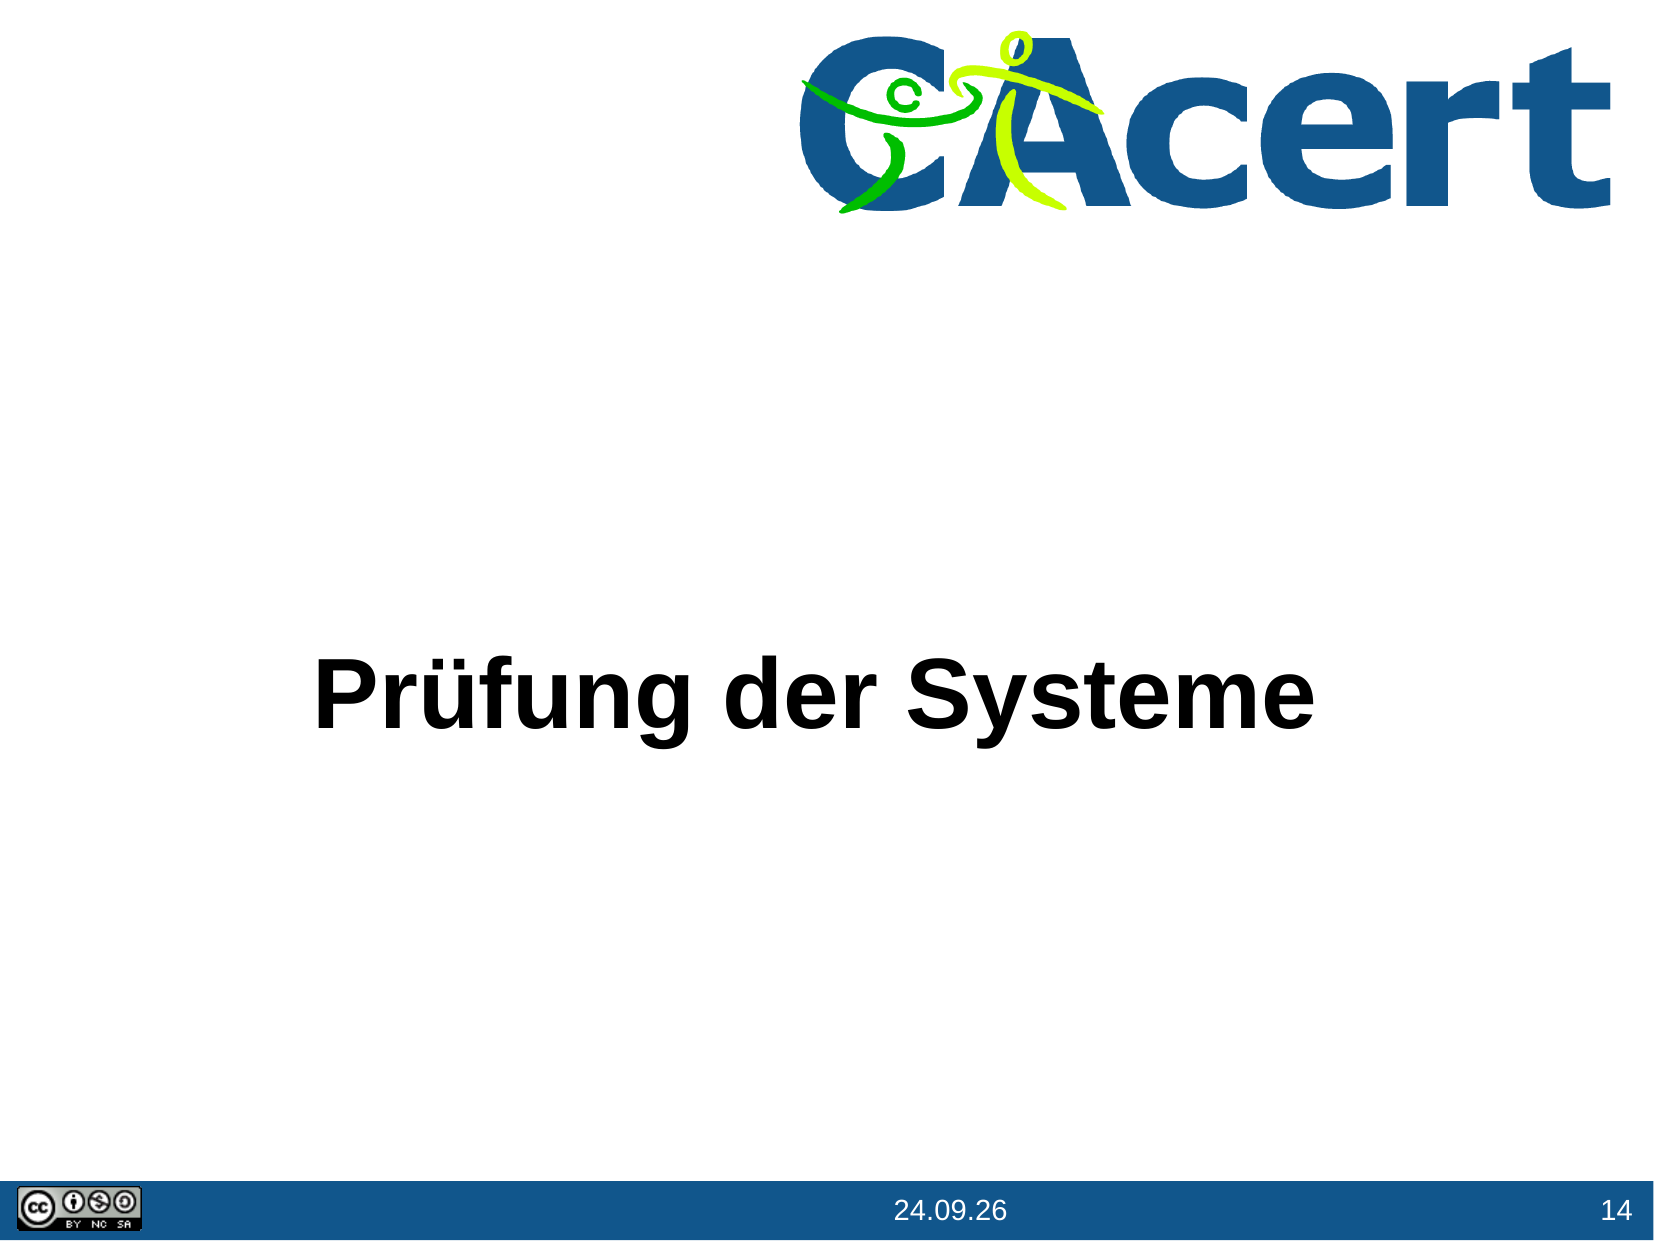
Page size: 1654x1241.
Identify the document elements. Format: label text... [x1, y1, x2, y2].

picture [797, 27, 1613, 215]
picture [17, 1186, 142, 1231]
title Prüfung der Systeme [70, 265, 1560, 1123]
